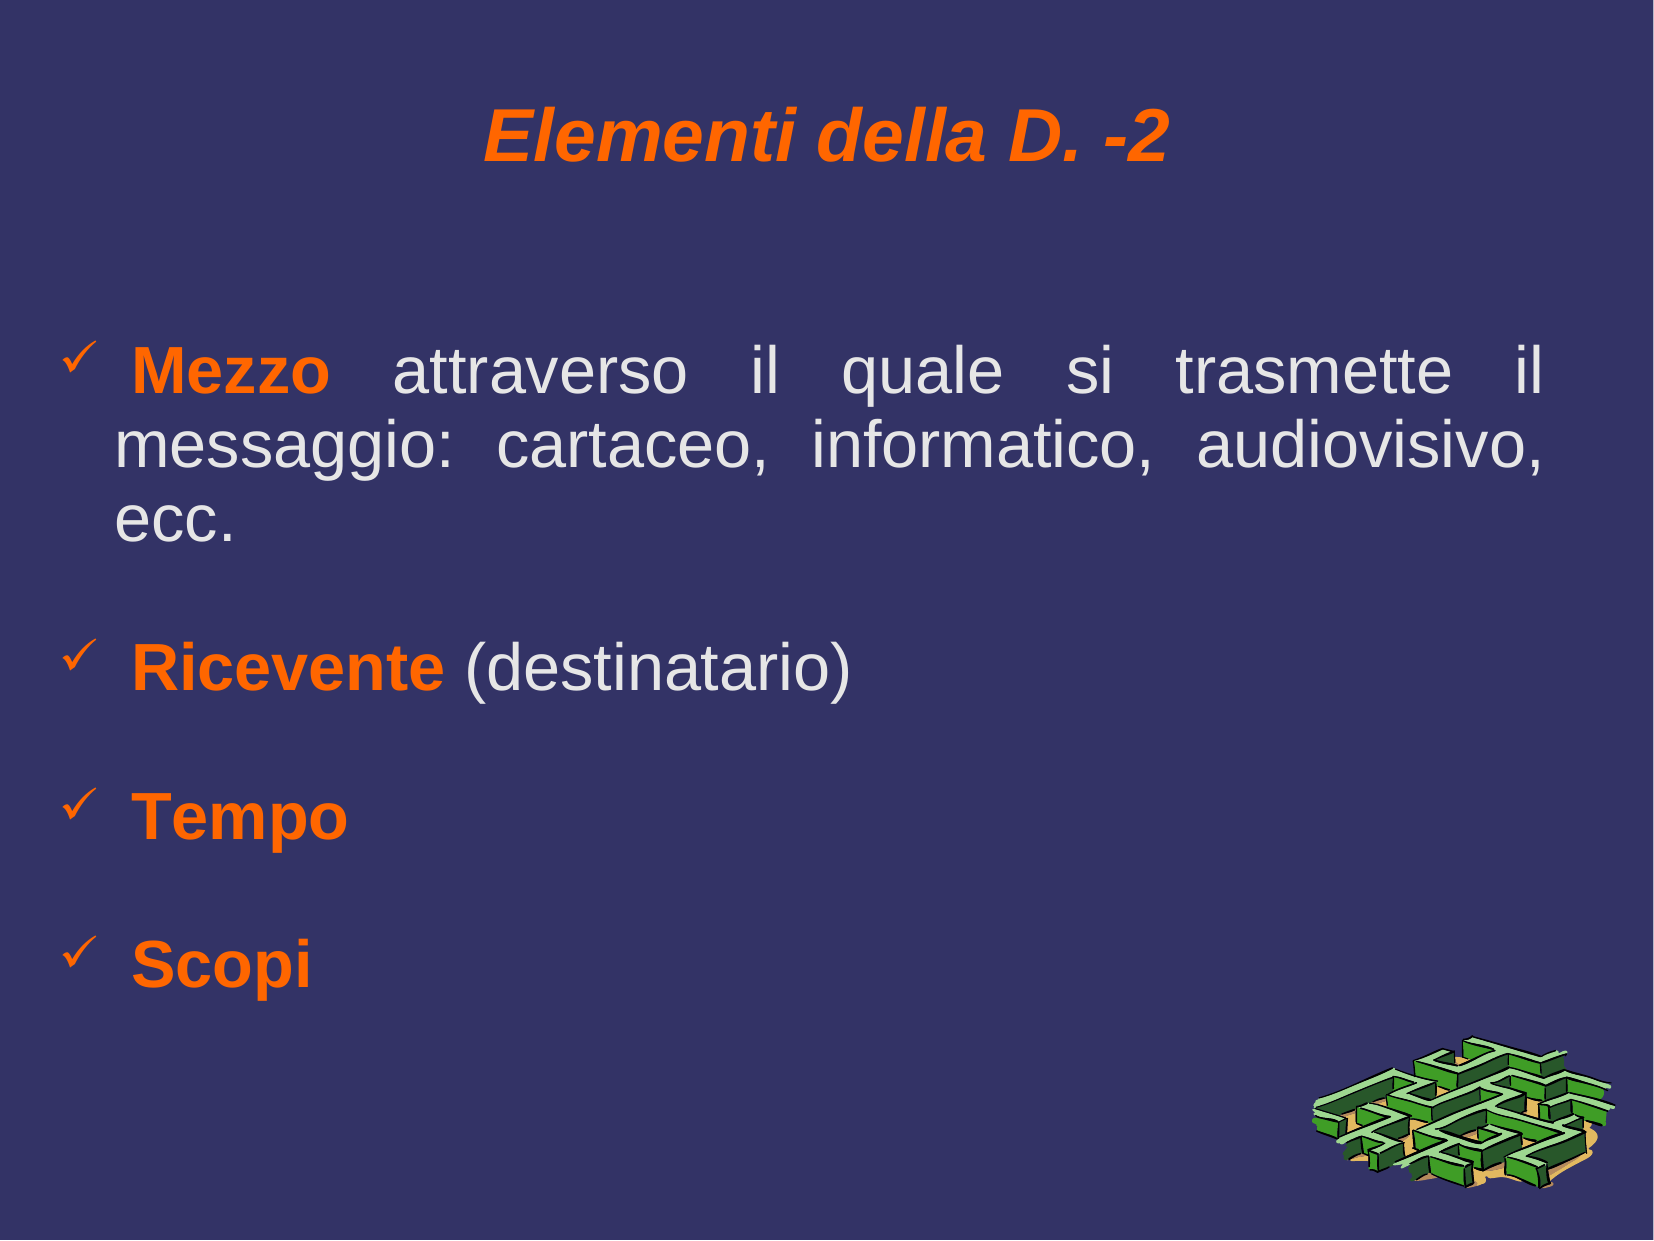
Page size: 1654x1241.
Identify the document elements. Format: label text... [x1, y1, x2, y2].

text_box Mezzo attraverso il quale si trasmette il messaggio: cartaceo, informatico, audiovisivo, ecc. Ricevente (destinatario) Tempo Scopi [58, 333, 1546, 1151]
text_box Elementi della D. -2 [121, 79, 1534, 194]
